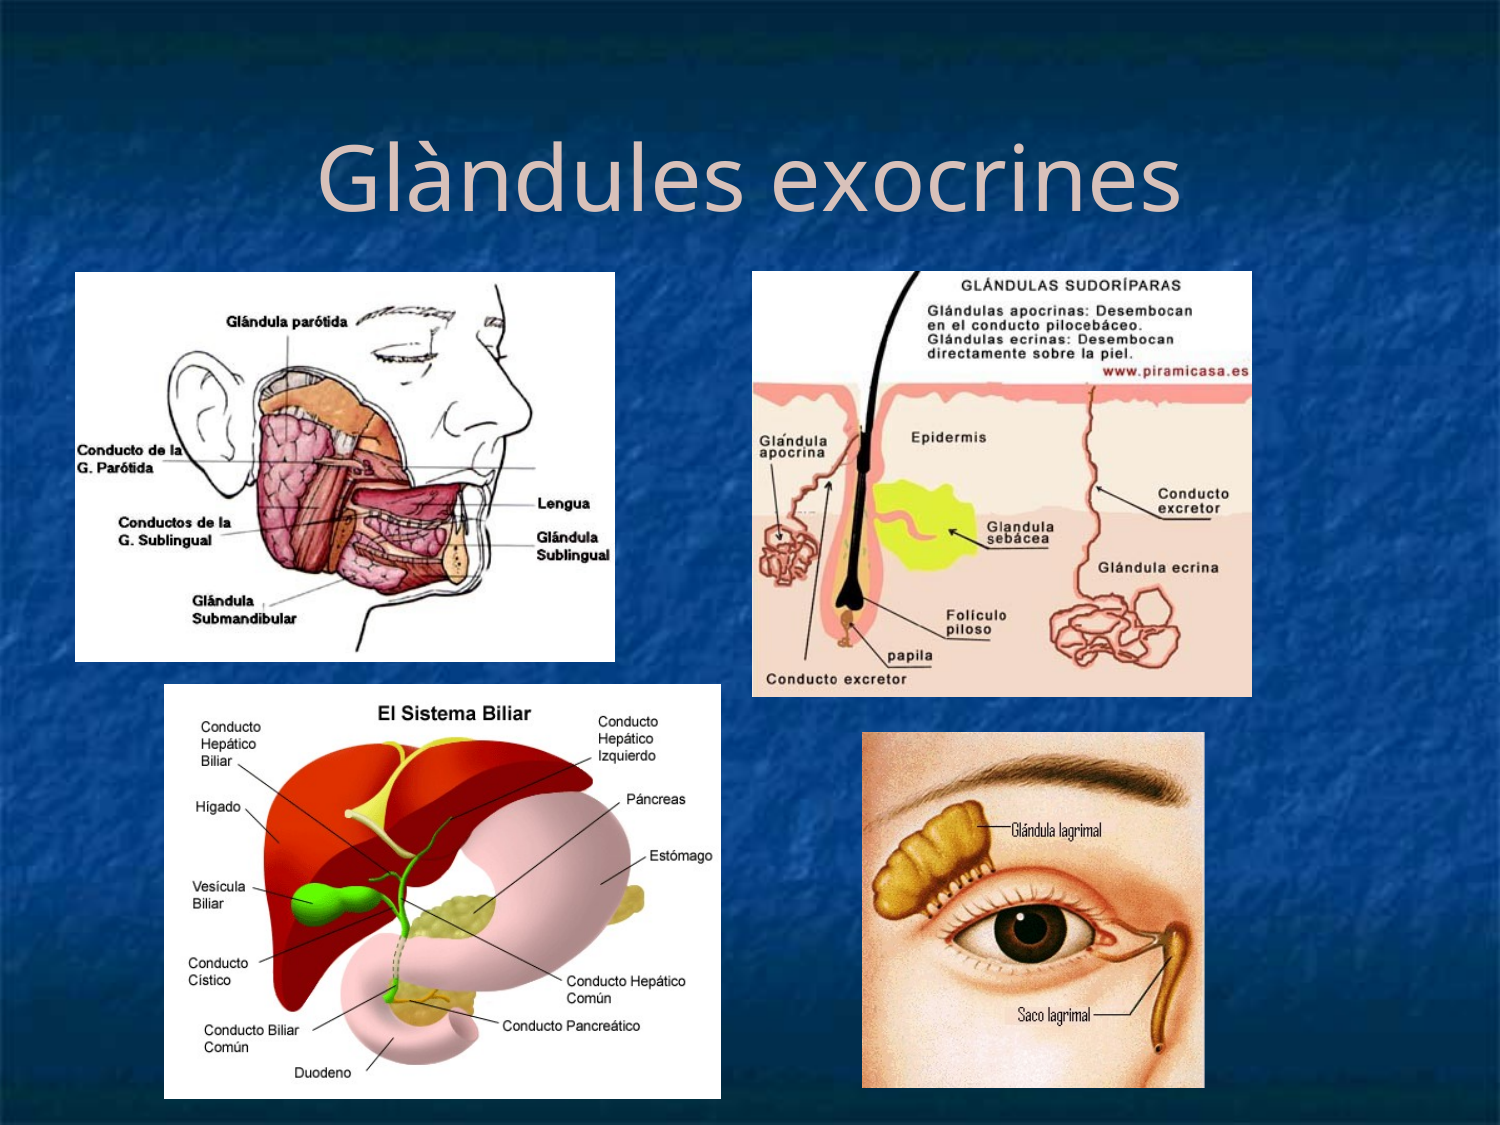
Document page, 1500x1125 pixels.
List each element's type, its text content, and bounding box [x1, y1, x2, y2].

picture [0, 0, 1500, 1125]
title Glàndules exocrines [75, 57, 1426, 293]
